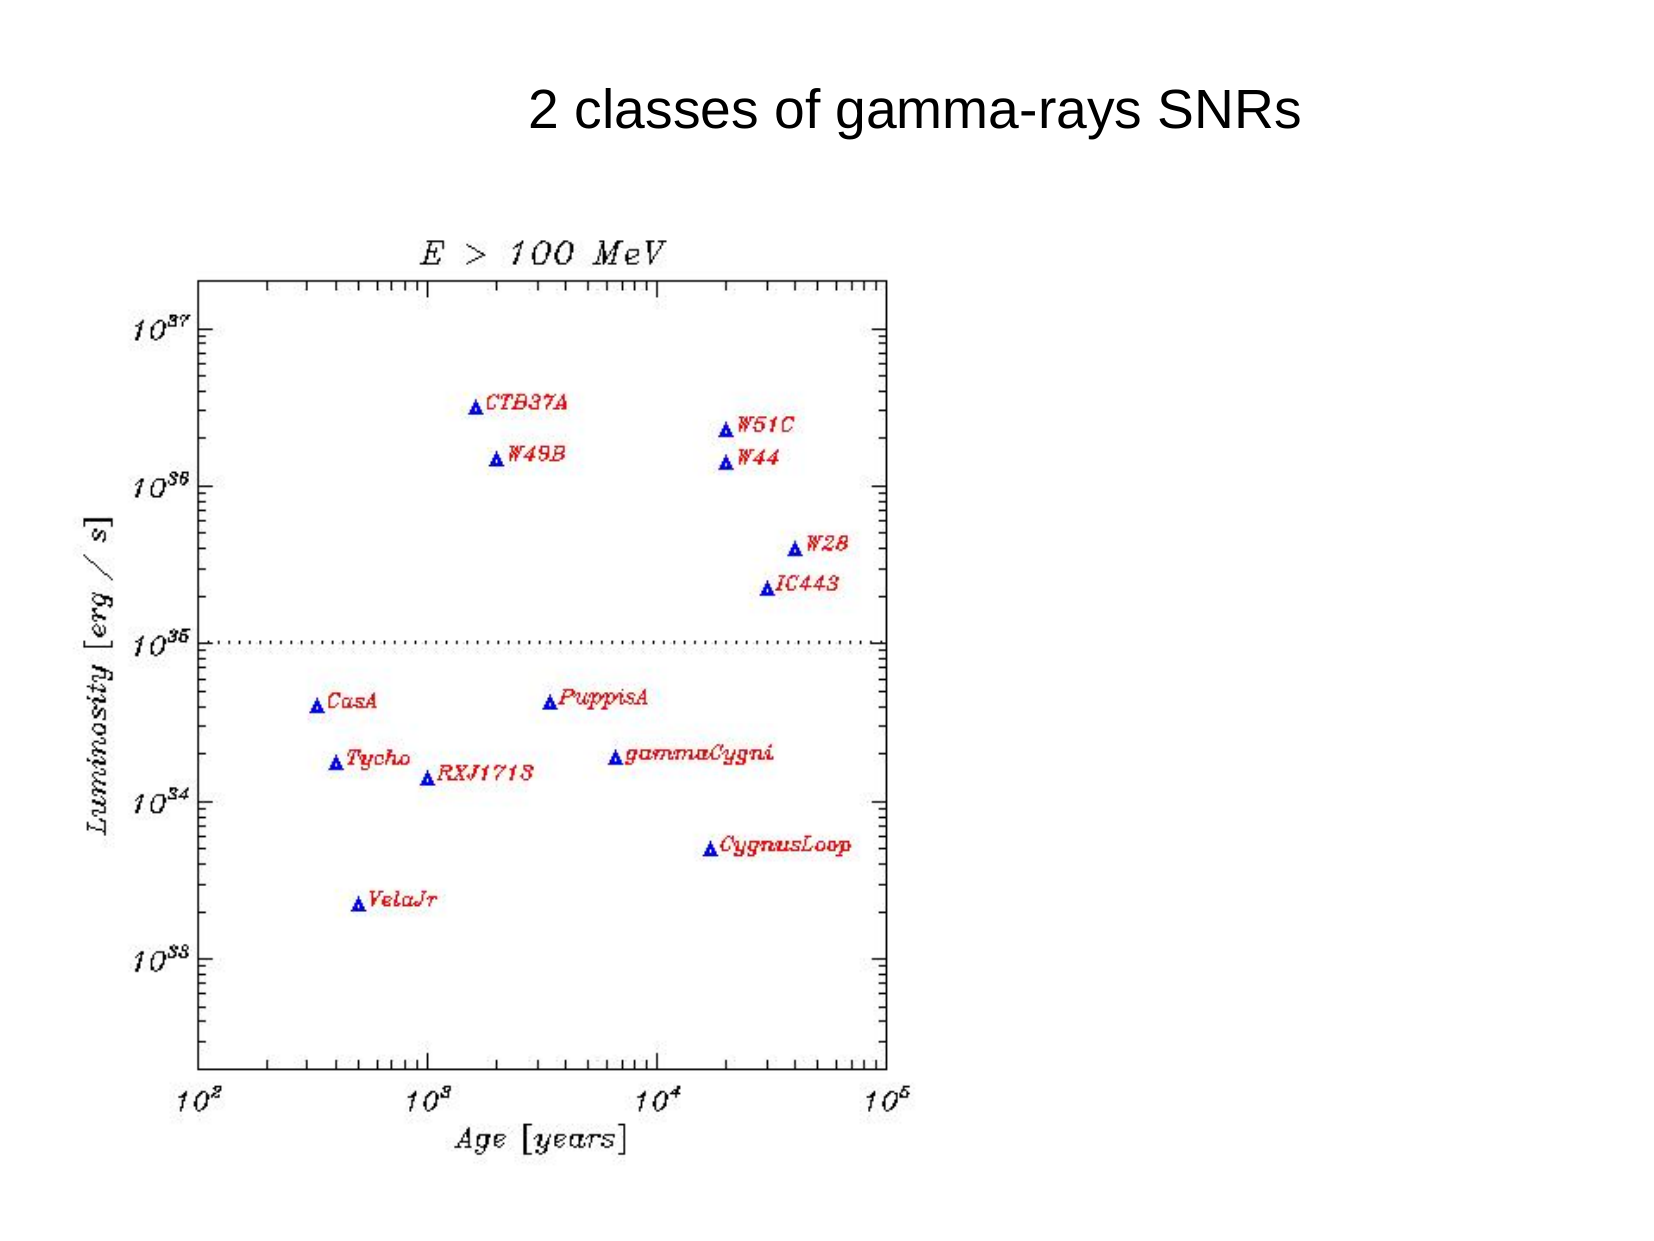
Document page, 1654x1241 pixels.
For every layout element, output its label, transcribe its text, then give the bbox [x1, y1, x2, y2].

text_box 2 classes of gamma-rays SNRs [514, 71, 1319, 149]
picture [32, 227, 936, 1181]
